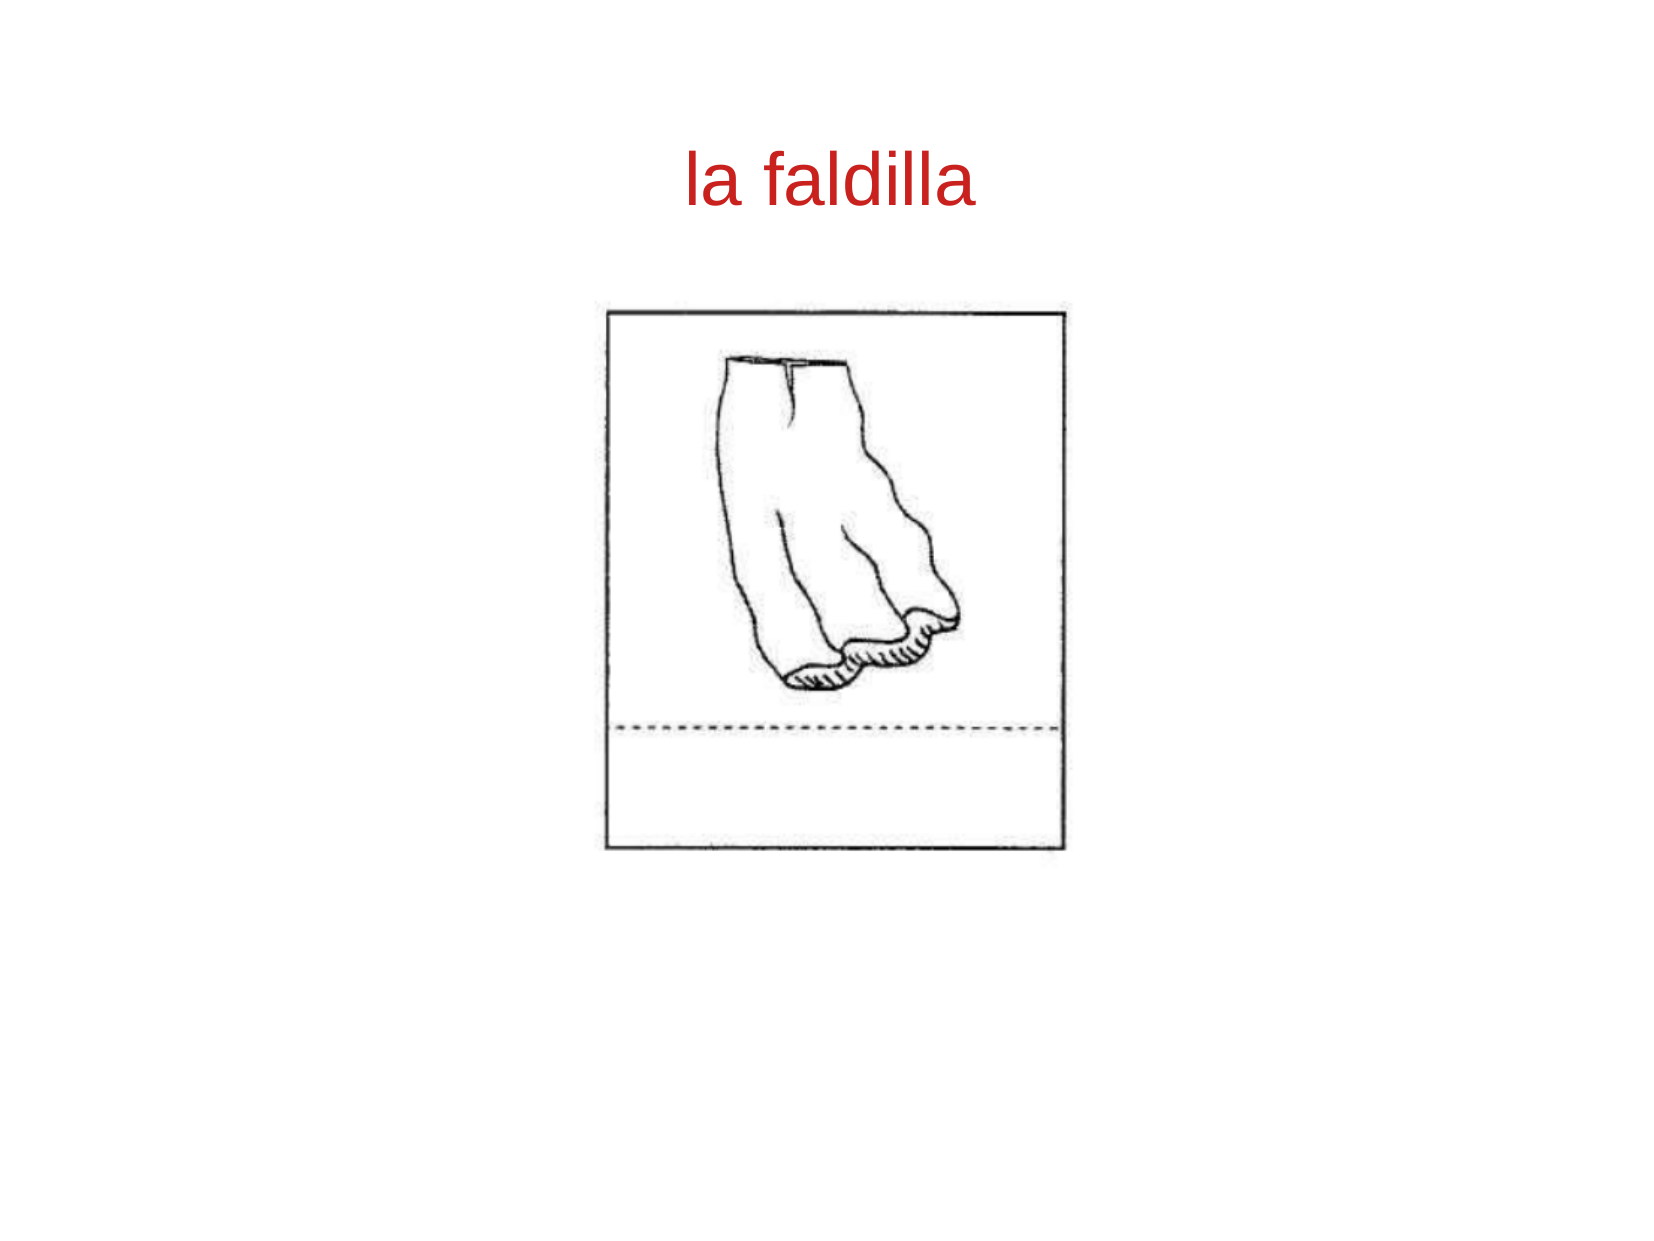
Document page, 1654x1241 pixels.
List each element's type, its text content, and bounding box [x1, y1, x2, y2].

picture [581, 291, 1094, 873]
text_box la faldilla [289, 94, 1371, 257]
